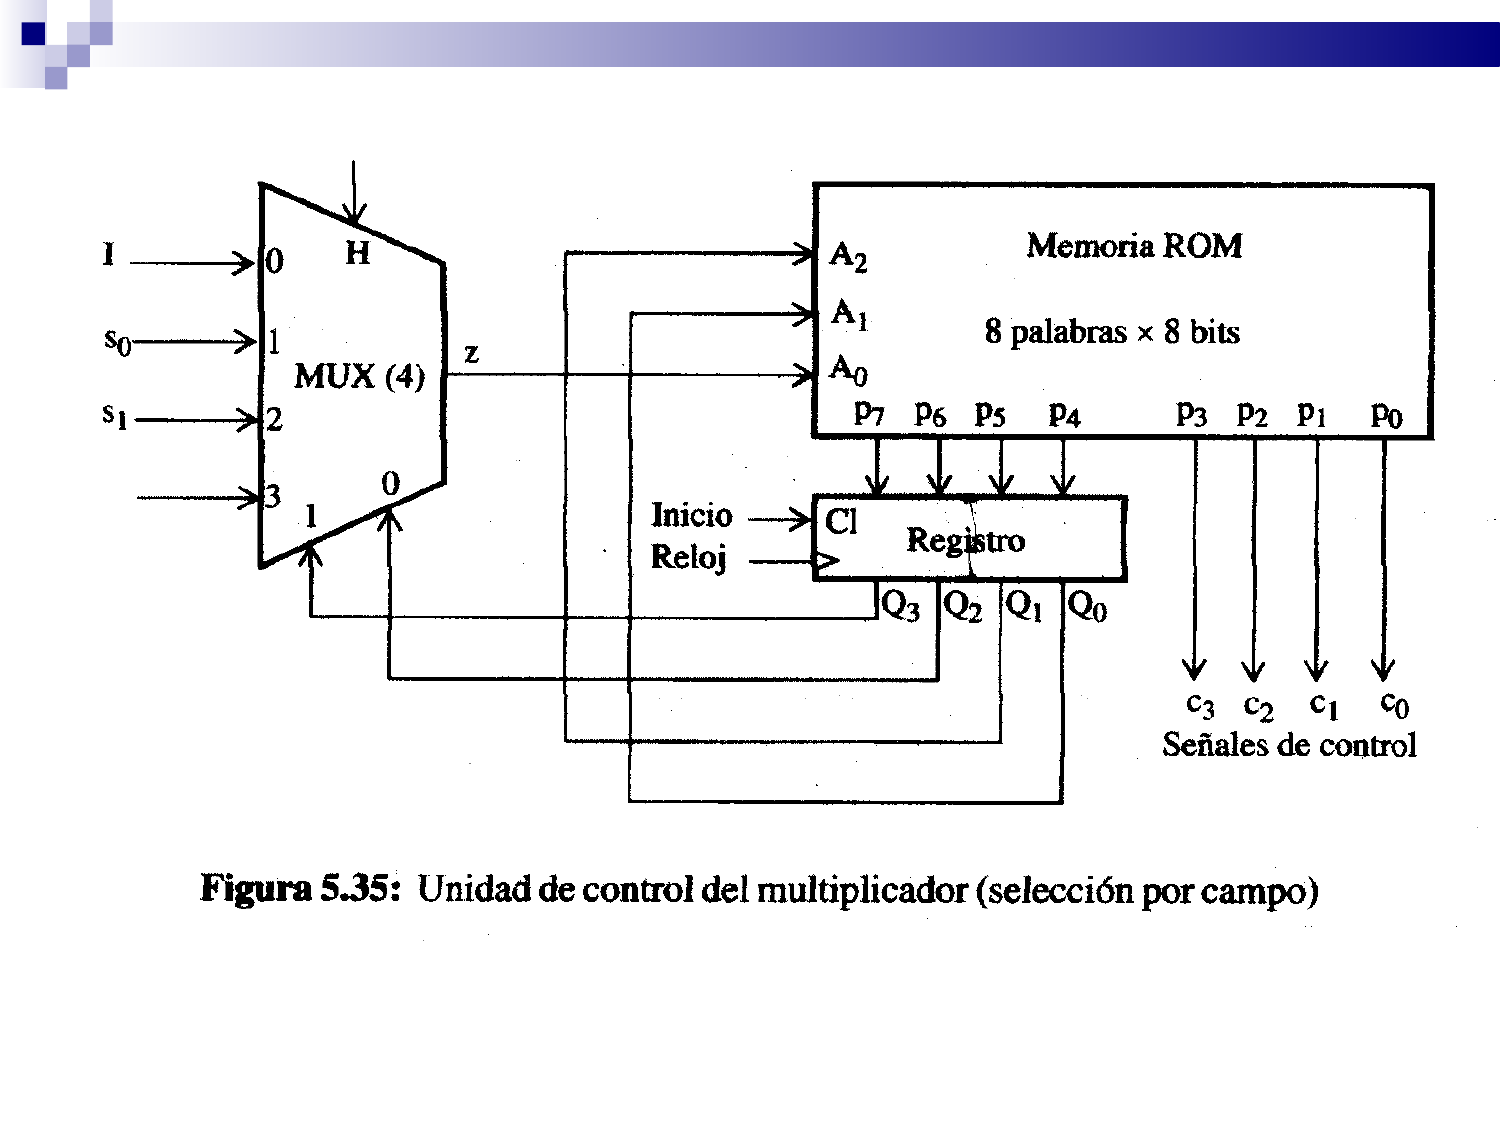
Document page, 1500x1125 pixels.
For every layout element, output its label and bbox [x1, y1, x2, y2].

picture [64, 101, 1500, 972]
